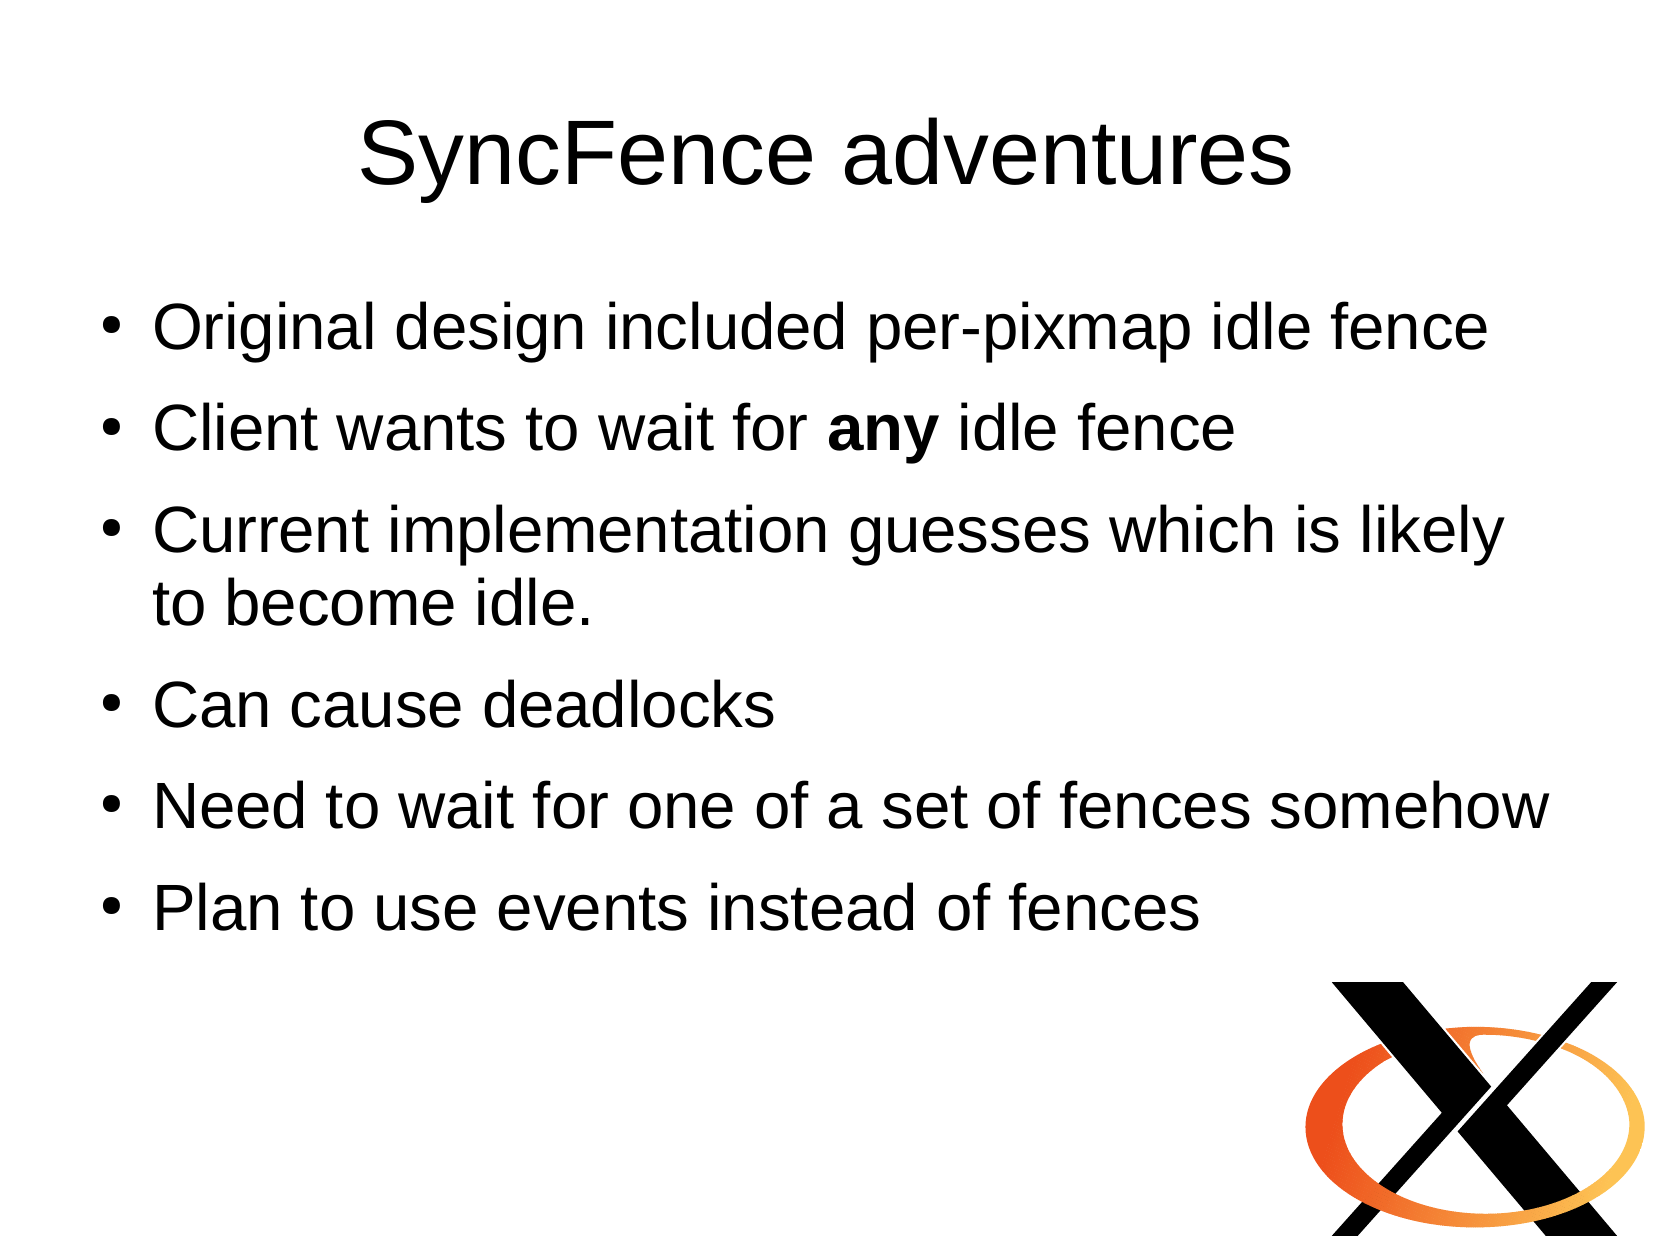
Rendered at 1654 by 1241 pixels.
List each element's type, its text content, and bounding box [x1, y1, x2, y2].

list Original design included per-pixmap idle fence Client wants to wait for any idle fence Current implementation guesses which is likely to become idle. Can cause deadlocks Need to wait for one of a set of fences somehow Plan to use events instead of fences [82, 290, 1571, 1010]
title SyncFence adventures [82, 49, 1571, 257]
